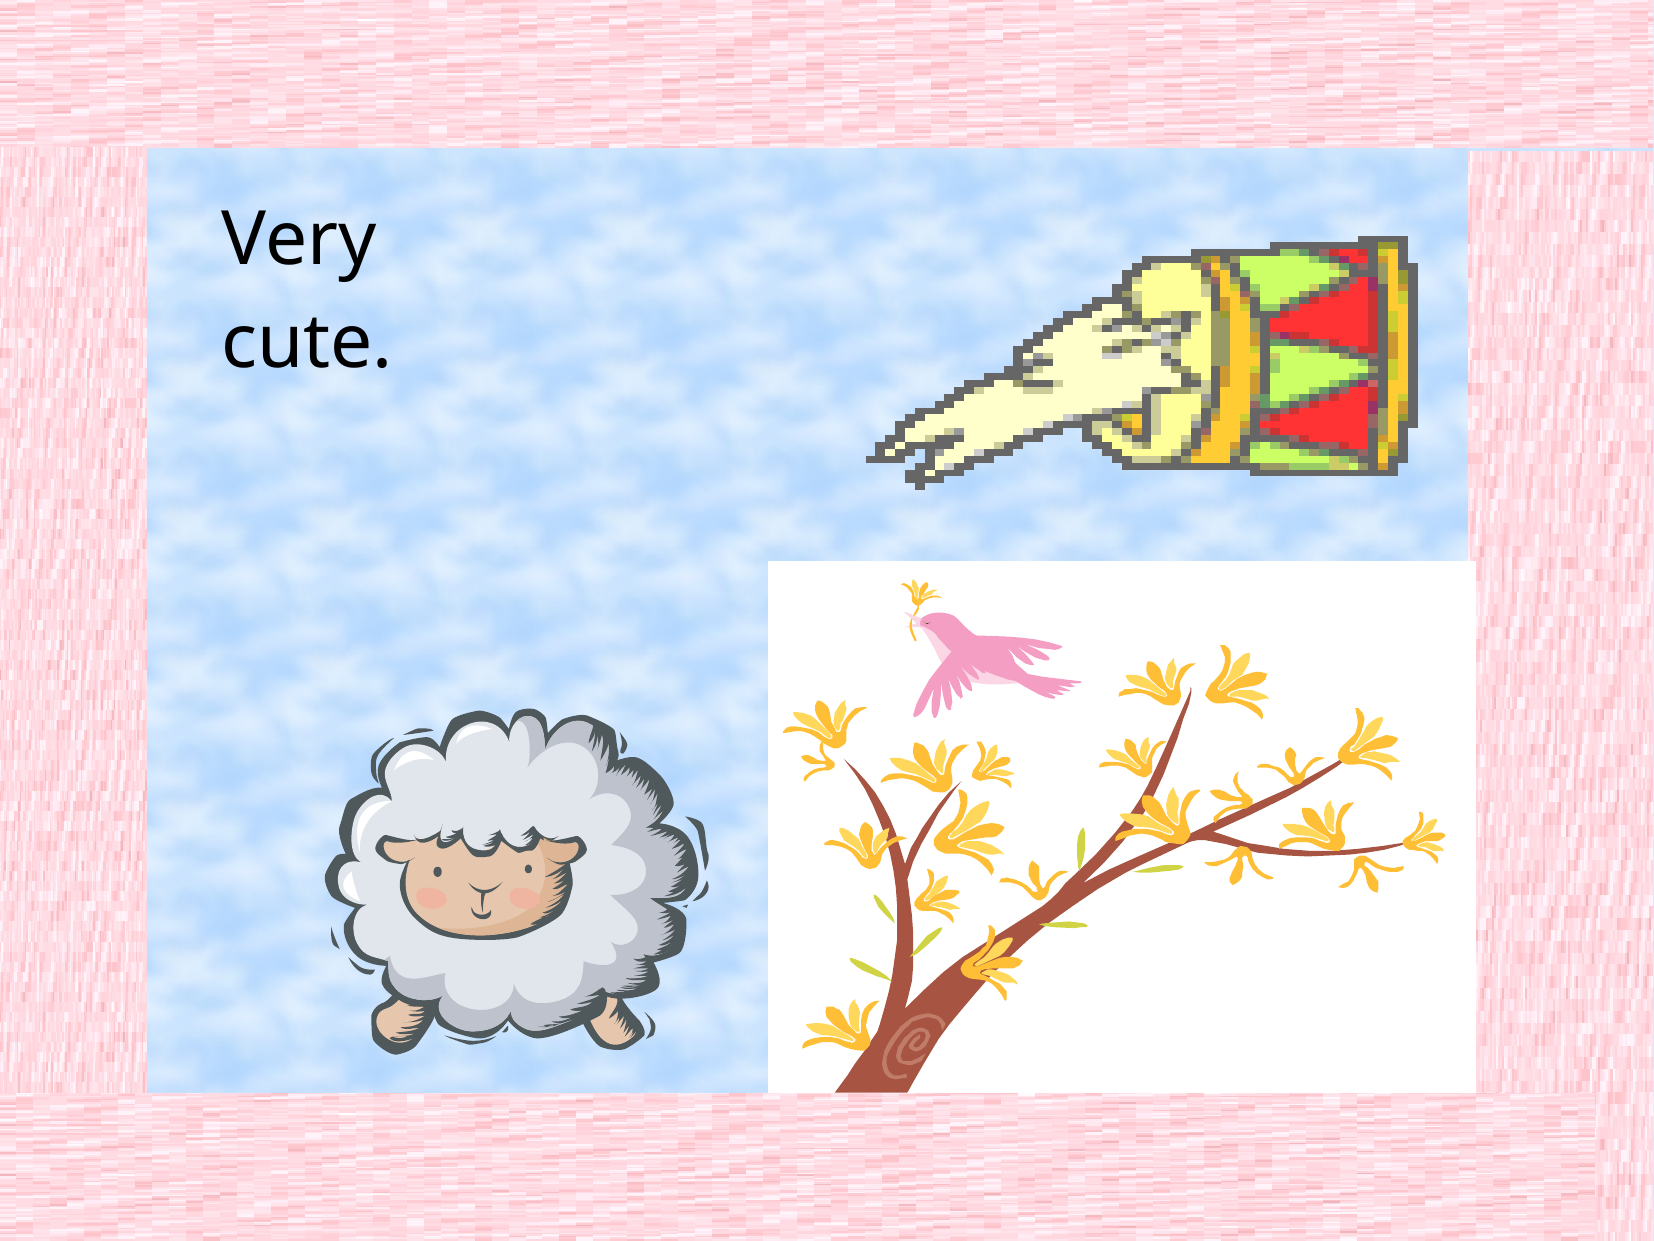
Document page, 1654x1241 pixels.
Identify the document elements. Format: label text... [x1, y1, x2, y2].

picture [0, 0, 1654, 1241]
text_box Very cute. [206, 177, 591, 404]
